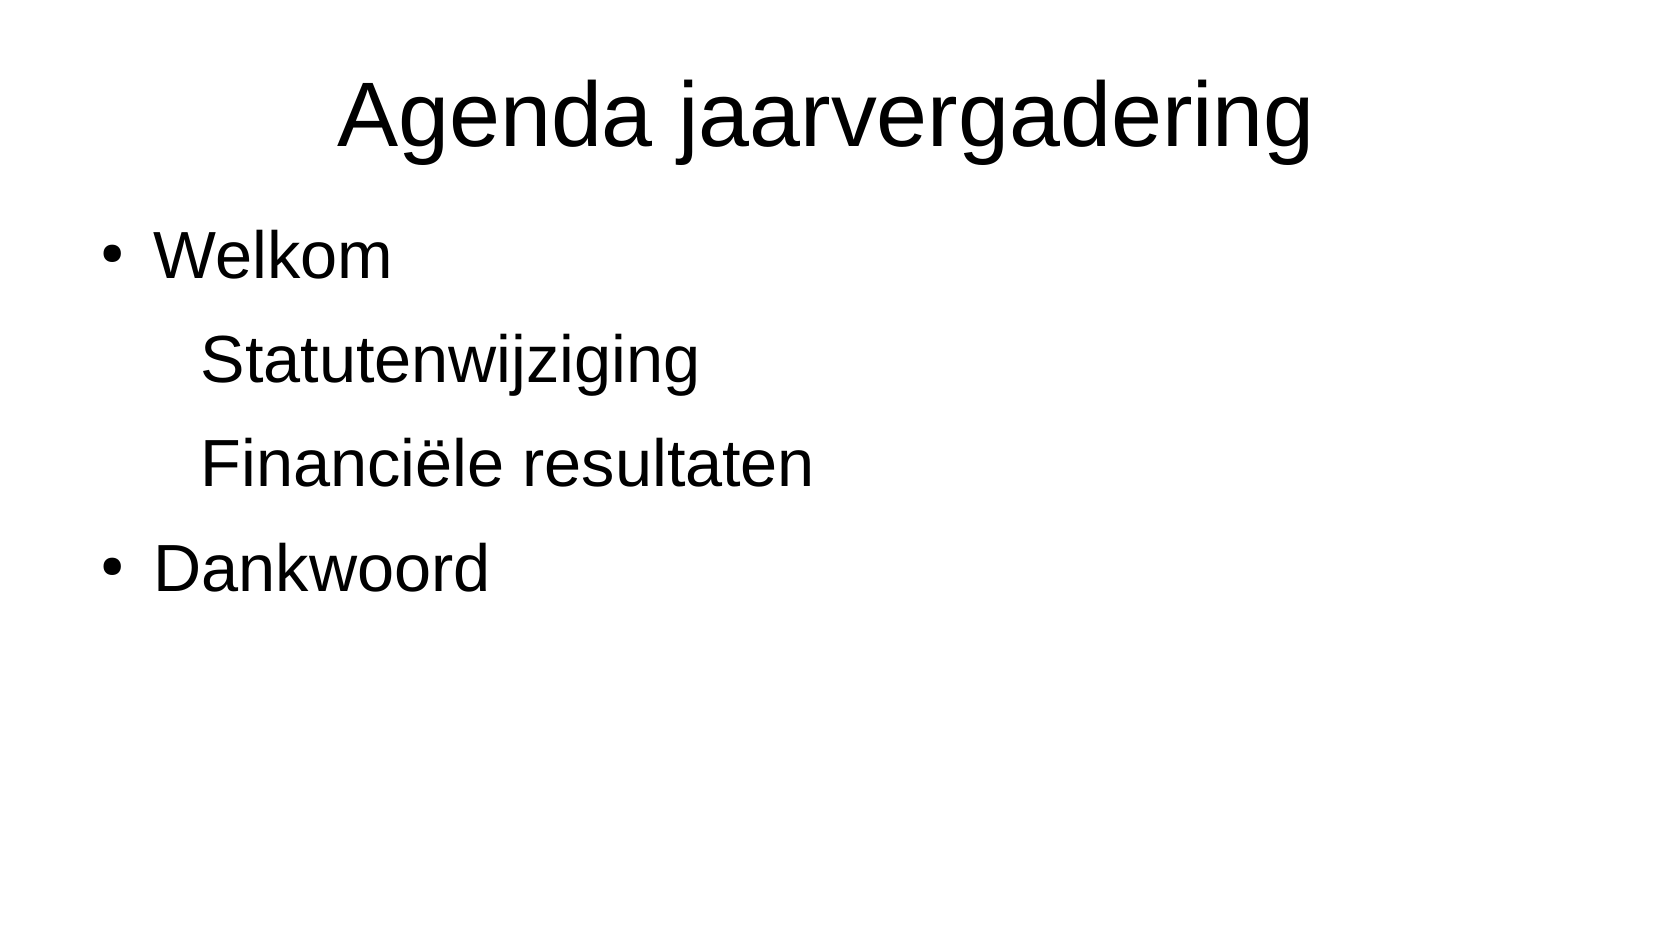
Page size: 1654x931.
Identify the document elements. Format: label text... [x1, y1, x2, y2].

title Agenda jaarvergadering [82, 37, 1571, 193]
list Welkom Statutenwijziging Financiële resultaten Dankwoord [82, 217, 1571, 758]
